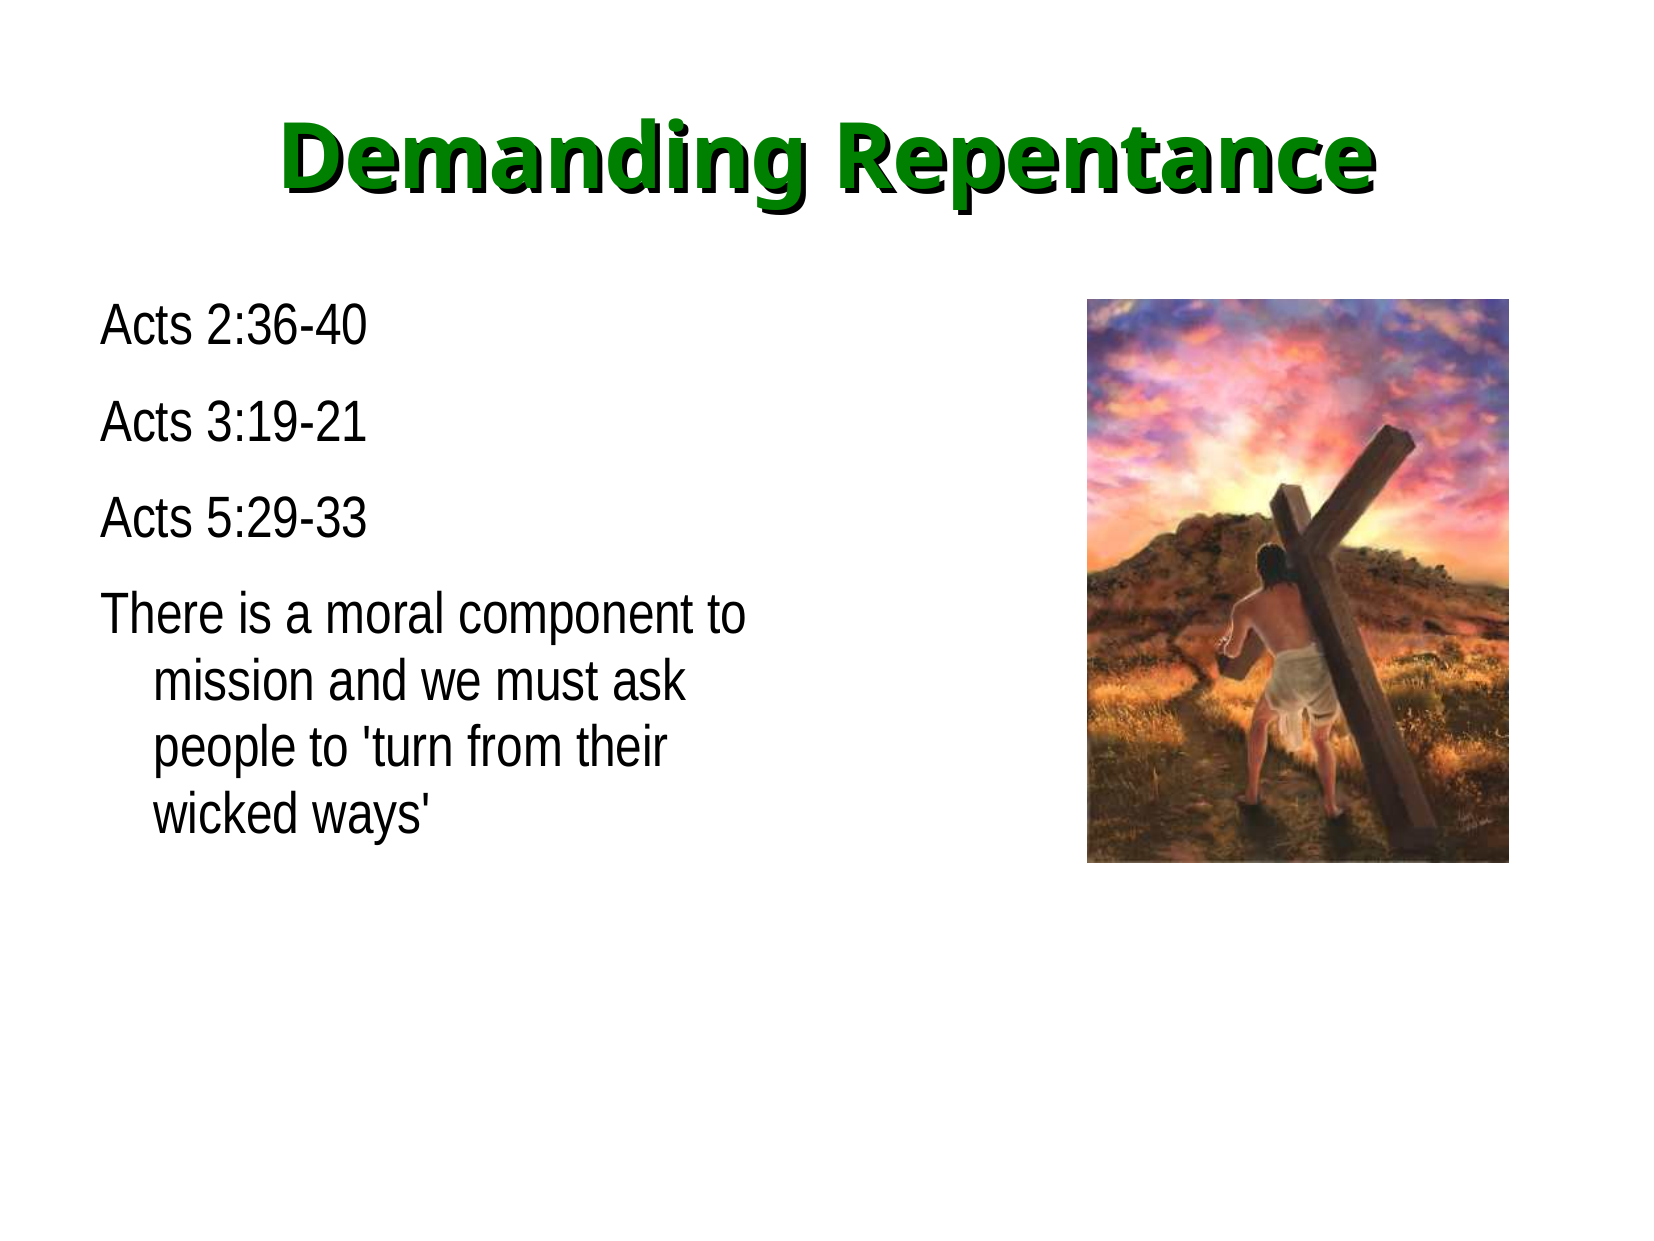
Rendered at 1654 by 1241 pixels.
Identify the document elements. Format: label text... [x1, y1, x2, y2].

list Acts 2:36-40 Acts 3:19-21 Acts 5:29-33 There is a moral component to mission and we must ask people to 'turn from their wicked ways' [82, 290, 809, 1094]
picture [1087, 299, 1509, 863]
title Demanding Repentance [82, 56, 1571, 250]
